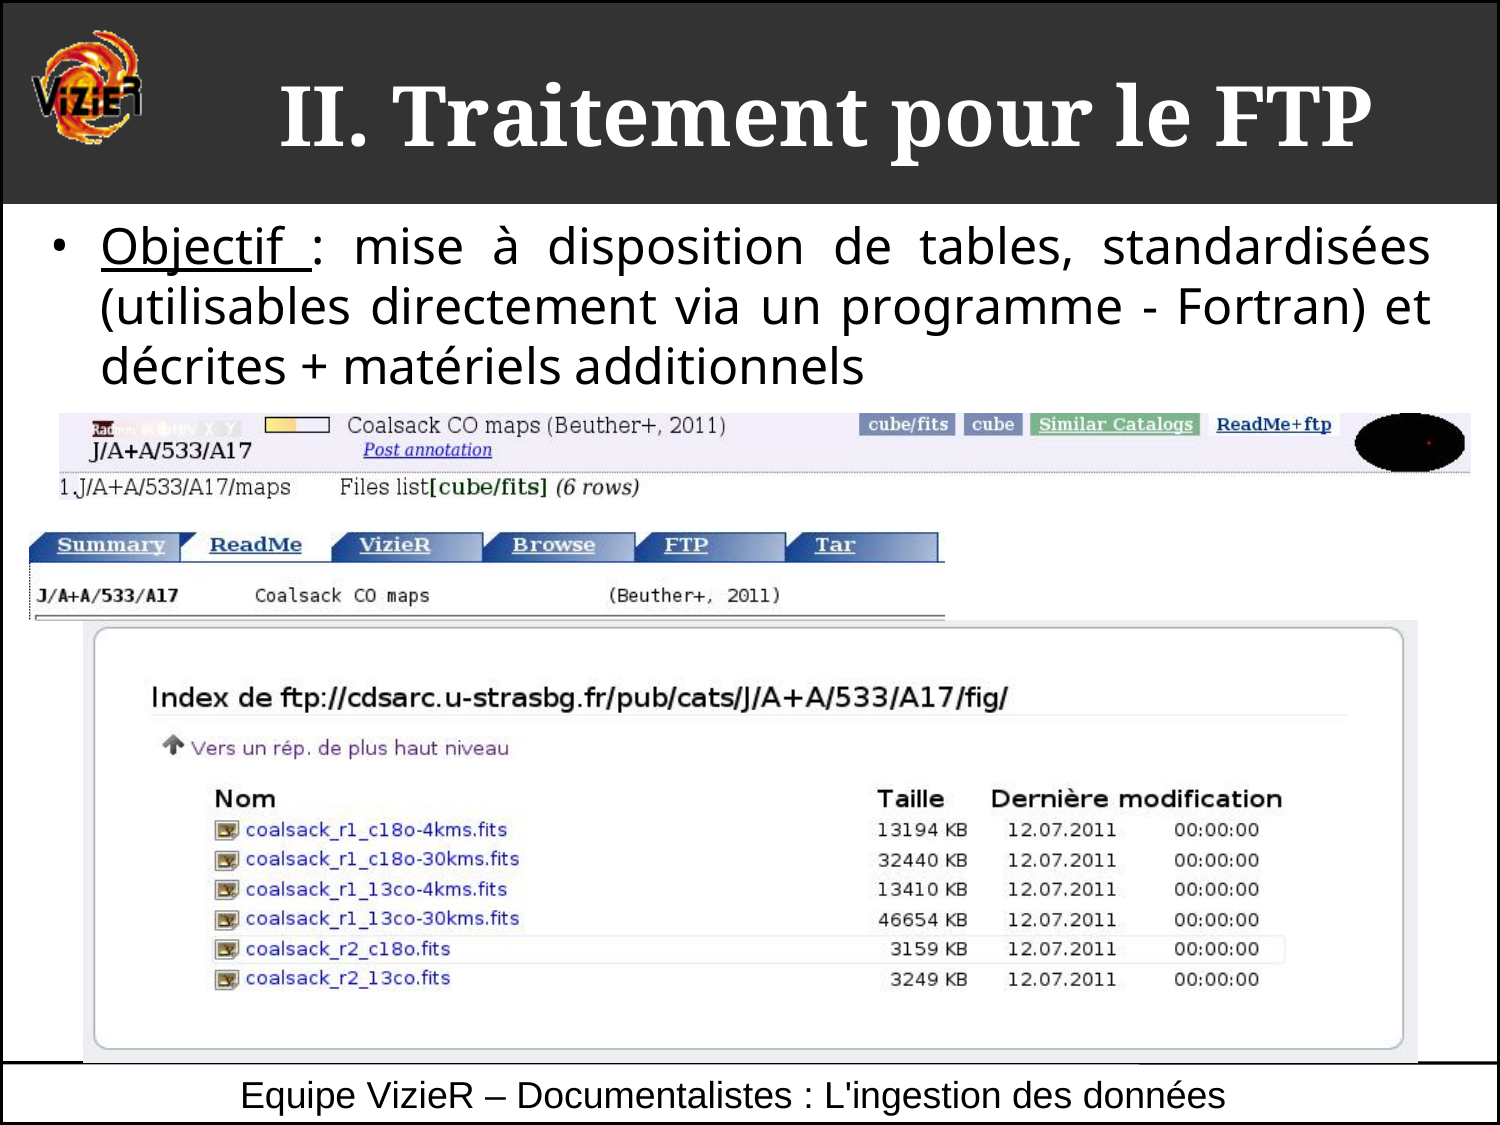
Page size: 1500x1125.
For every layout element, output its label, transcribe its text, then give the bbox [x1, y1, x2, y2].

list Objectif : mise à disposition de tables, standardisées (utilisables directement via un programme - Fortran) et décrites + matériels additionnels [35, 206, 1447, 566]
picture [59, 413, 1471, 500]
picture [29, 531, 1418, 1063]
picture [29, 29, 148, 148]
title II. Traitement pour le FTP [177, 48, 1477, 178]
